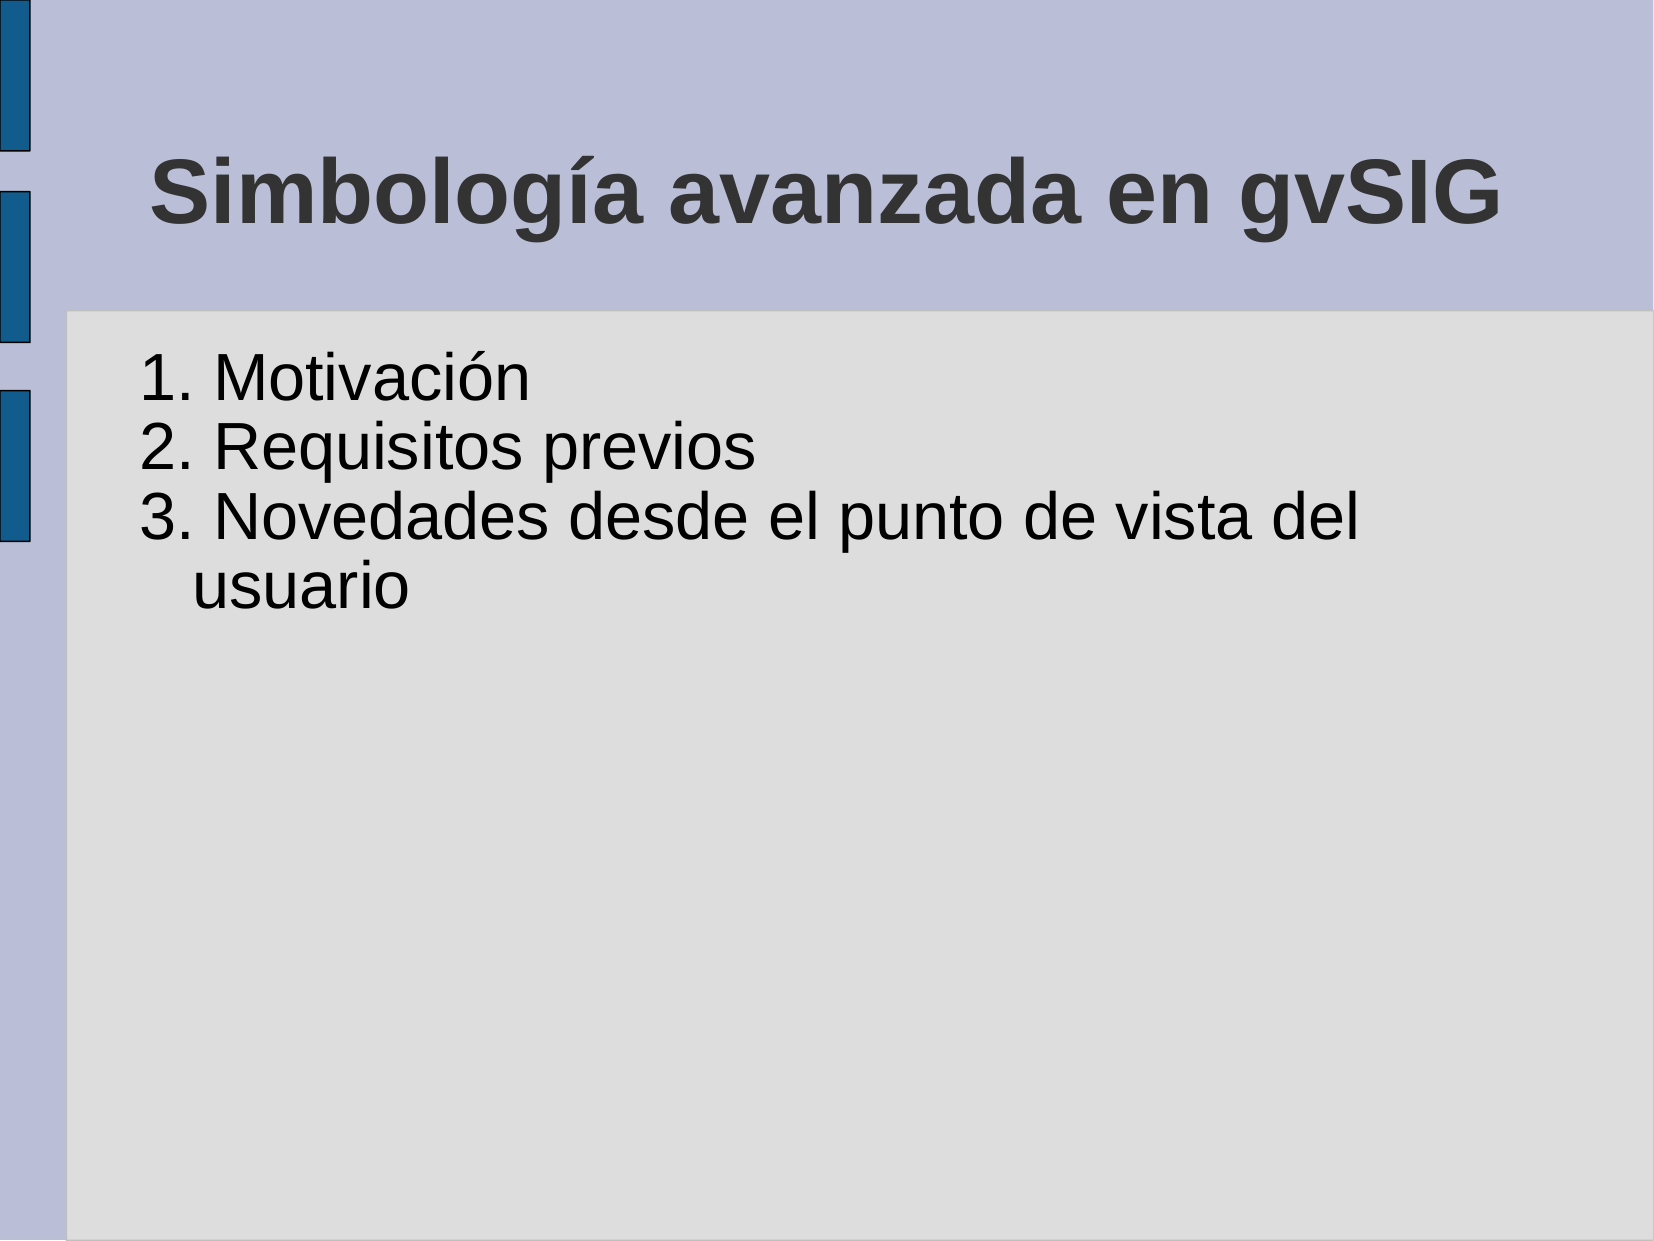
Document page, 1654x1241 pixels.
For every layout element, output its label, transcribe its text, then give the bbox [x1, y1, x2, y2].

title Simbología avanzada en gvSIG [121, 91, 1534, 299]
list 1. Motivación 2. Requisitos previos 3. Novedades desde el punto de vista del usuario [121, 344, 1534, 1112]
